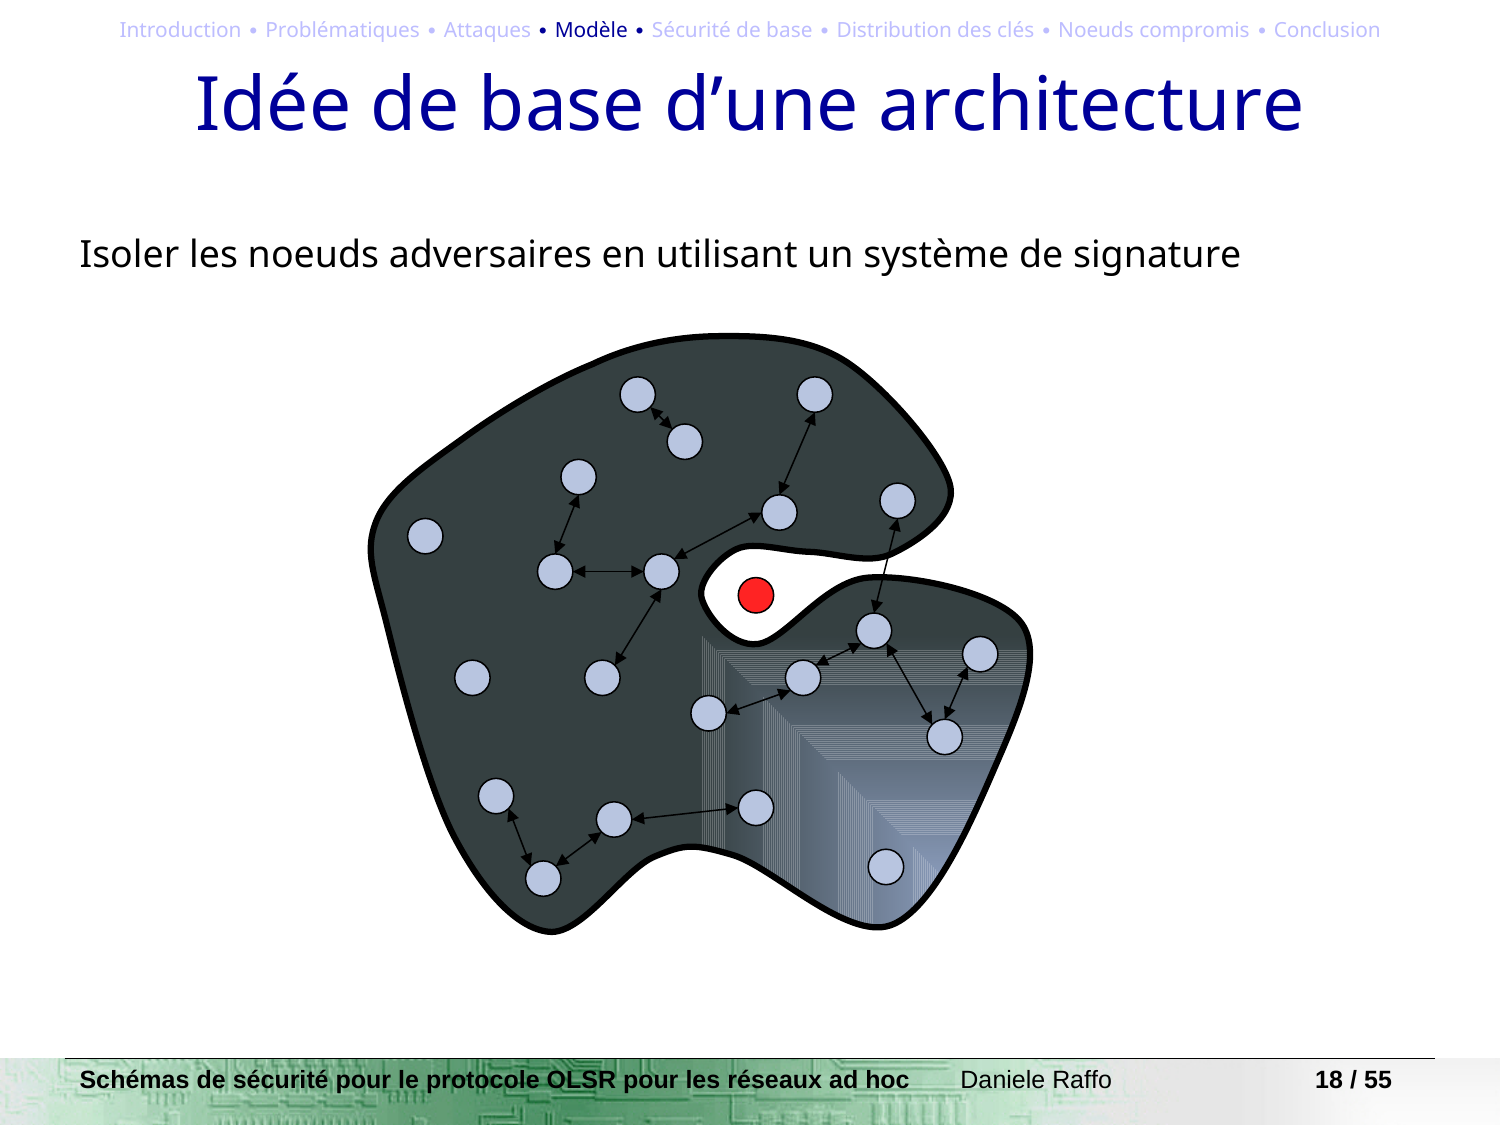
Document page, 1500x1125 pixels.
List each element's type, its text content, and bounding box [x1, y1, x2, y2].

picture [0, 1058, 1500, 1125]
text_box Idée de base d’une architecture [64, 52, 1436, 161]
text_box Isoler les noeuds adversaires en utilisant un système de signature [64, 219, 1459, 287]
text_box Introduction ∙ Problématiques ∙ Attaques ∙ Modèle ∙ Sécurité de base ∙ Distribution des clés ∙ Noeuds compromis ∙ Conclusion [0, 7, 1500, 52]
text_box [738, 577, 774, 613]
text_box Schémas de sécurité pour le protocole OLSR pour les réseaux ad hoc Daniele Raffo [64, 1058, 1436, 1103]
text_box [370, 336, 1031, 932]
